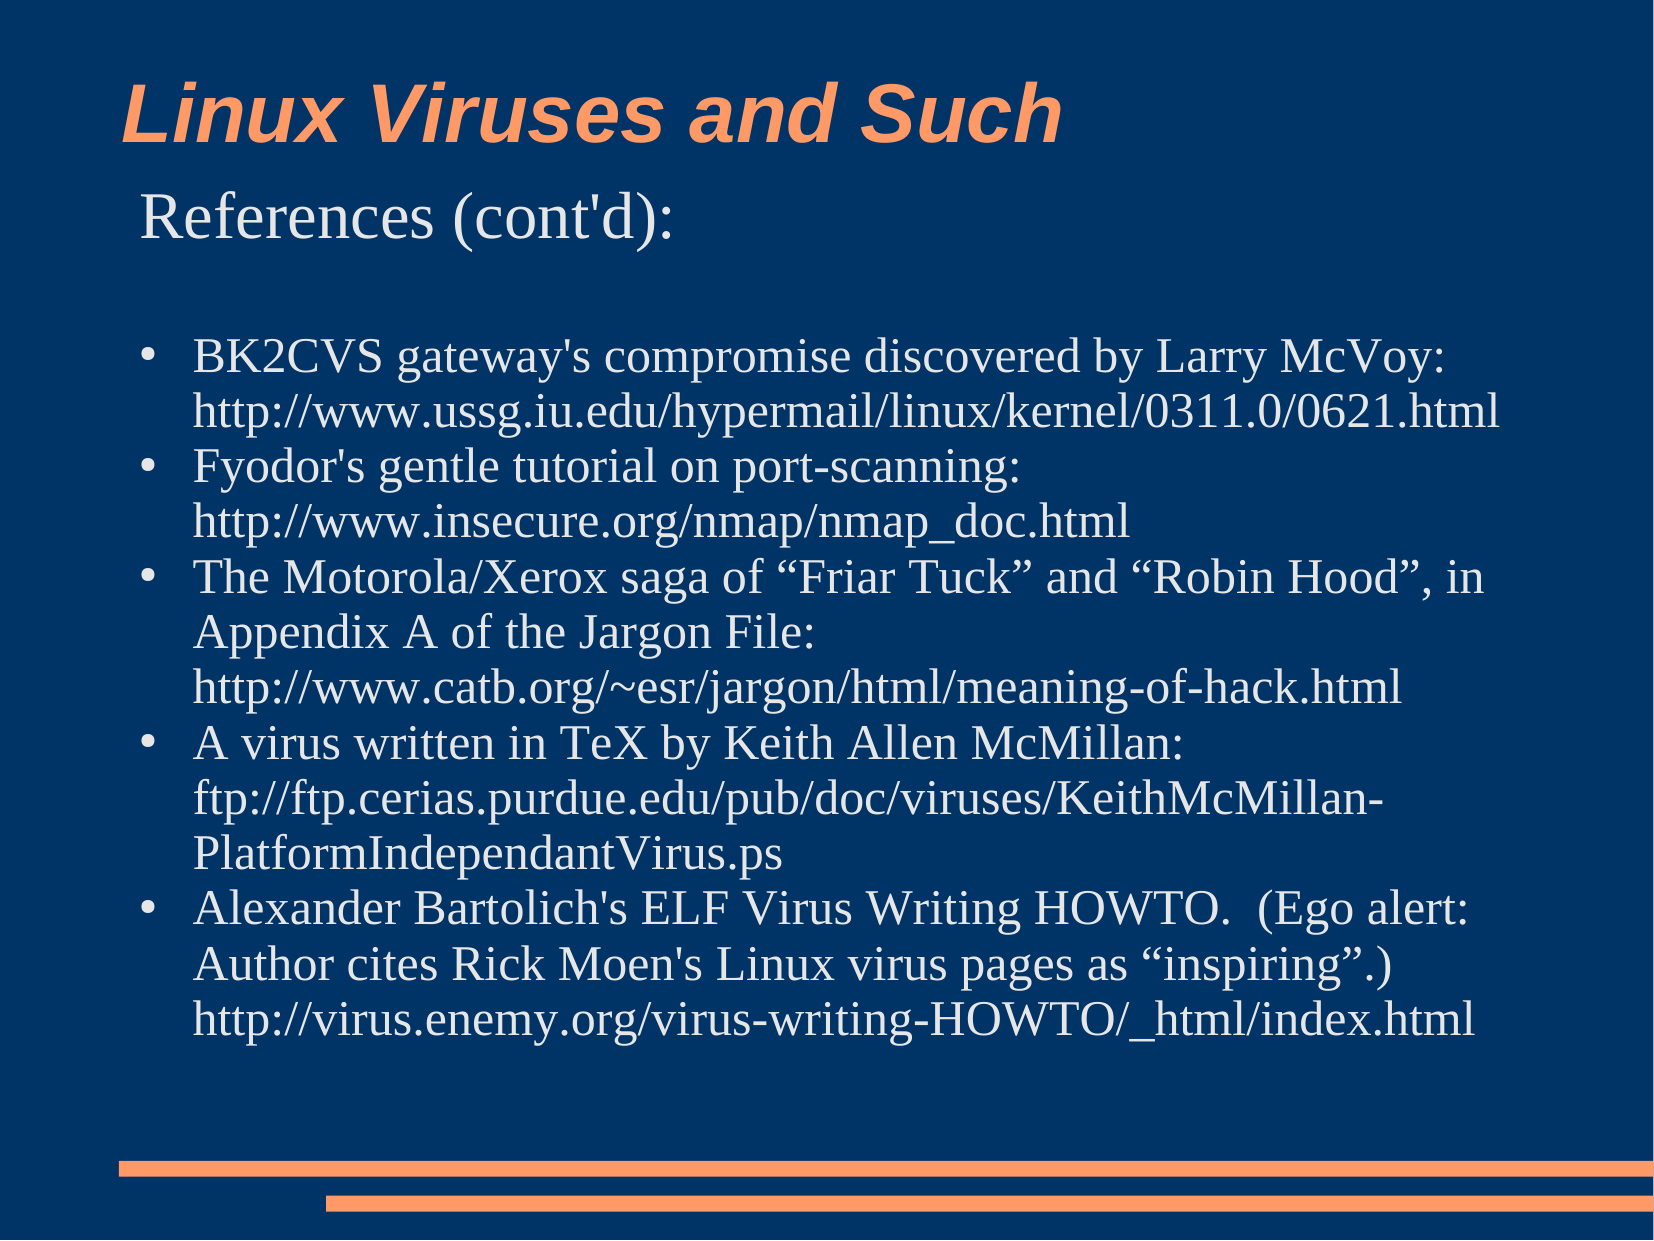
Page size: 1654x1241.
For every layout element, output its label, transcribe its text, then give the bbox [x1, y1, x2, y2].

title Linux Viruses and Such [121, 46, 1534, 179]
list References (cont'd): BK2CVS gateway's compromise discovered by Larry McVoy: http://www.ussg.iu.edu/hypermail/linux/kernel/0311.0/0621.html Fyodor's gentle tutorial on port-scanning: http://www.insecure.org/nmap/nmap_doc.html The Motorola/Xerox saga of “Friar Tuck” and “Robin Hood”, in Appendix A of the Jargon File: http://www.catb.org/~esr/jargon/html/meaning-of-hack.html A virus written in TeX by Keith Allen McMillan: ftp://ftp.cerias.purdue.edu/pub/doc/viruses/KeithMcMillan-PlatformIndependantVirus.ps Alexander Bartolich's ELF Virus Writing HOWTO. (Ego alert: Author cites Rick Moen's Linux virus pages as “inspiring”.) http://virus.enemy.org/virus-writing-HOWTO/_html/index.html [121, 179, 1561, 1189]
